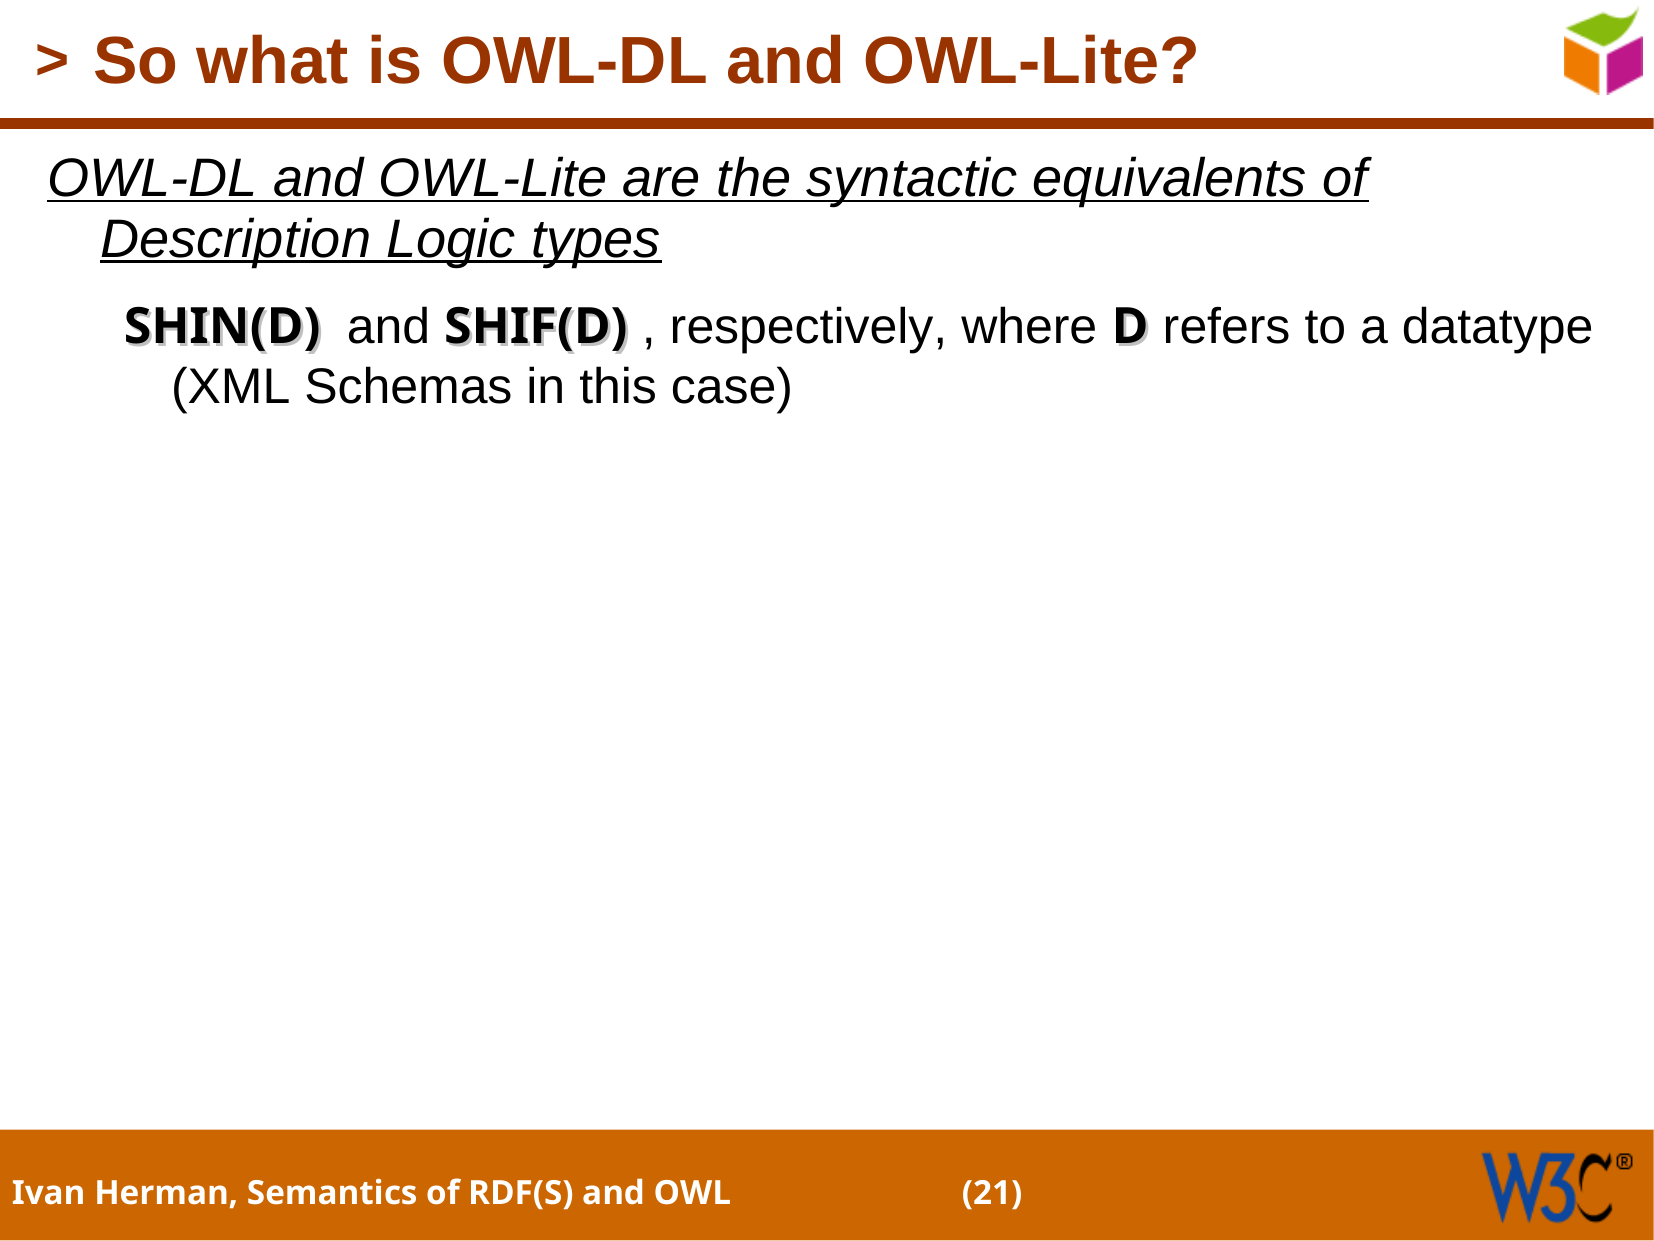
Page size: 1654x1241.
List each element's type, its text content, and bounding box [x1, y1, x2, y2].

picture [1477, 1149, 1639, 1228]
picture [1564, 5, 1643, 95]
list OWL-DL and OWL-Lite are the syntactic equivalents of Description Logic types SHIN(D) and SHIF(D) , respectively, where D refers to a datatype (XML Schemas in this case) [29, 147, 1624, 1119]
title So what is OWL-DL and OWL-Lite? [93, 7, 1493, 111]
